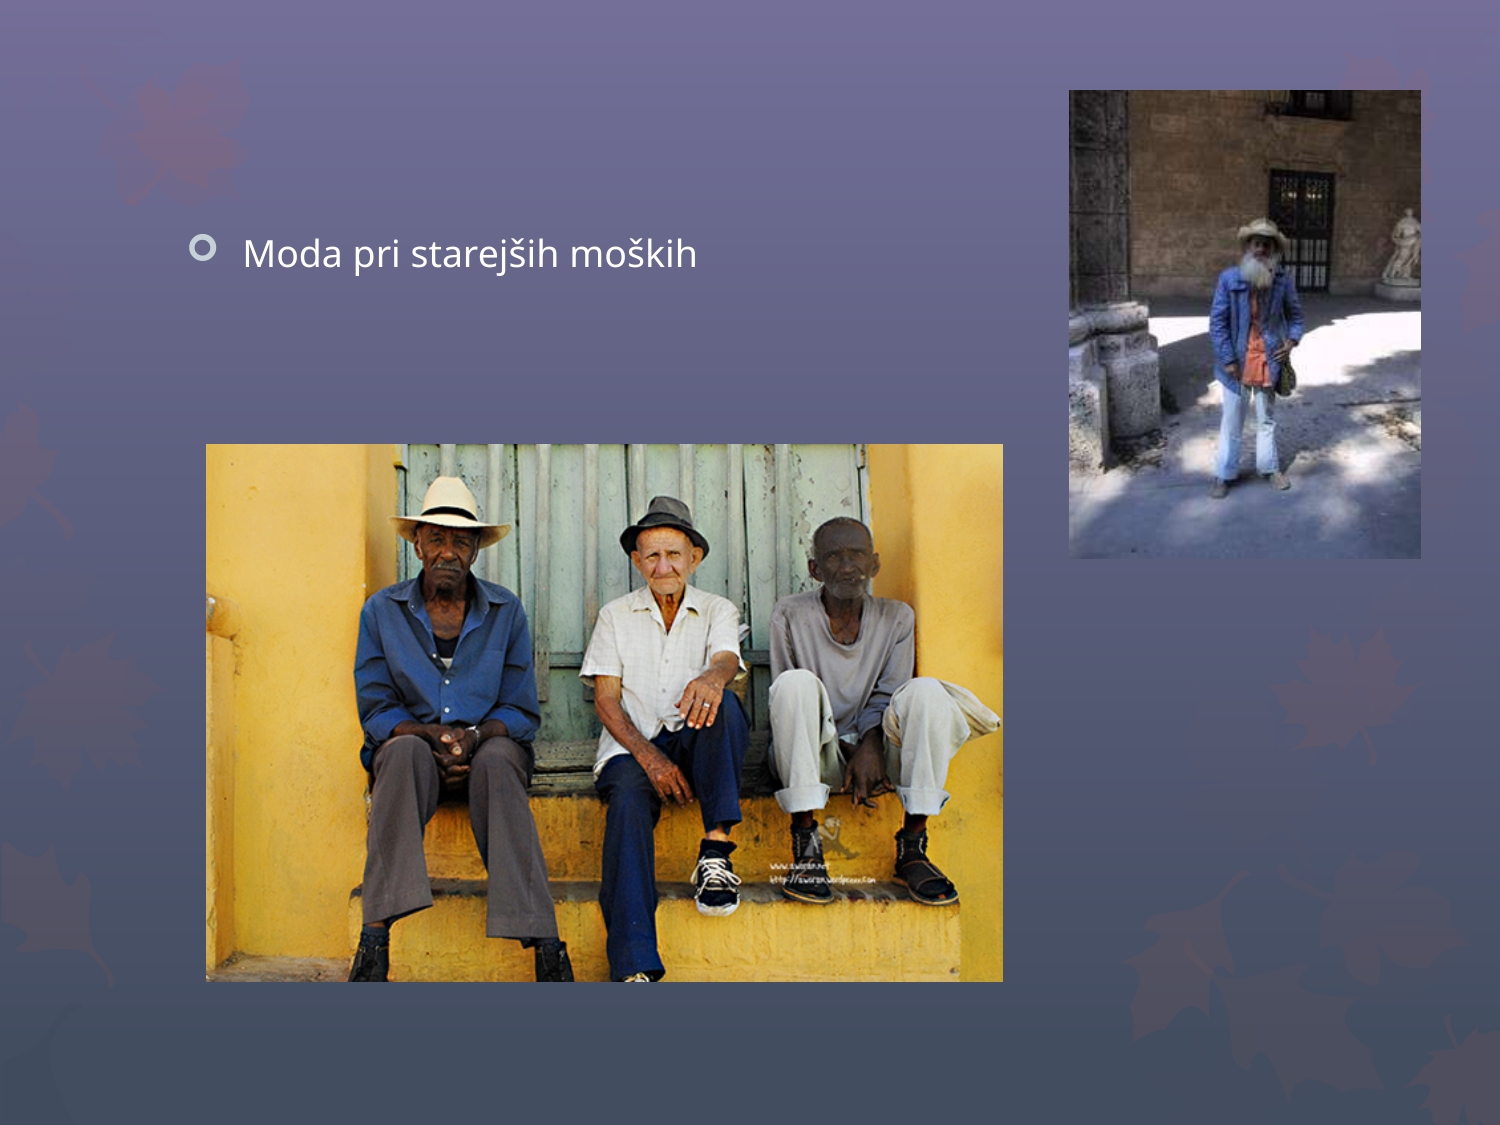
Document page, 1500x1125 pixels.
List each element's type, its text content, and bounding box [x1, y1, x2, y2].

list Moda pri starejših moških [171, 180, 1341, 846]
picture [1069, 90, 1421, 559]
picture [206, 444, 1003, 982]
